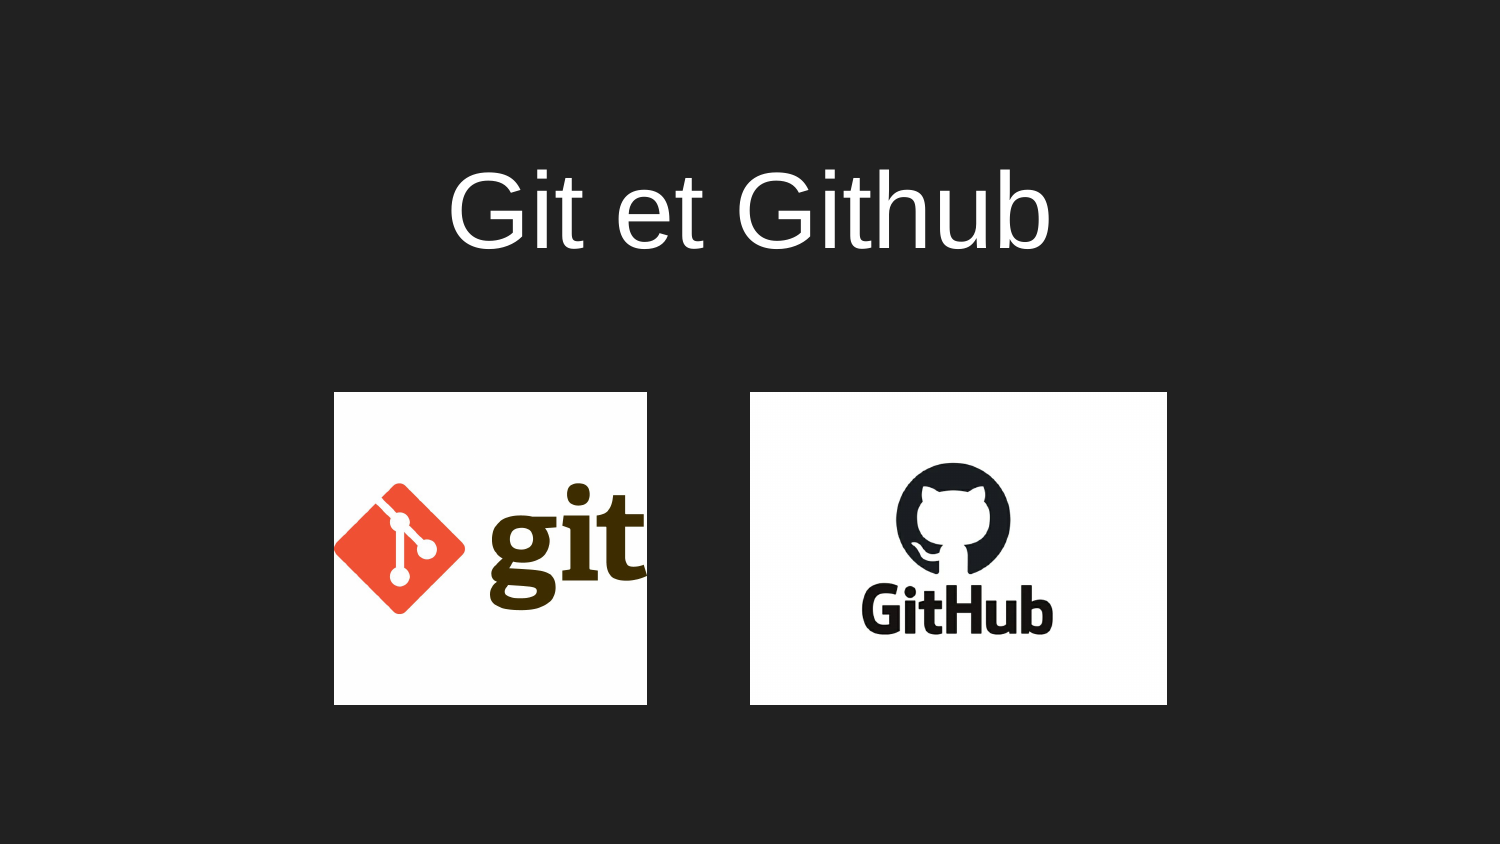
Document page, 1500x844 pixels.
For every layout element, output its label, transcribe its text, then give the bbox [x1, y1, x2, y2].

title Git et Github [51, 101, 1449, 287]
picture [334, 392, 647, 705]
picture [750, 392, 1167, 705]
